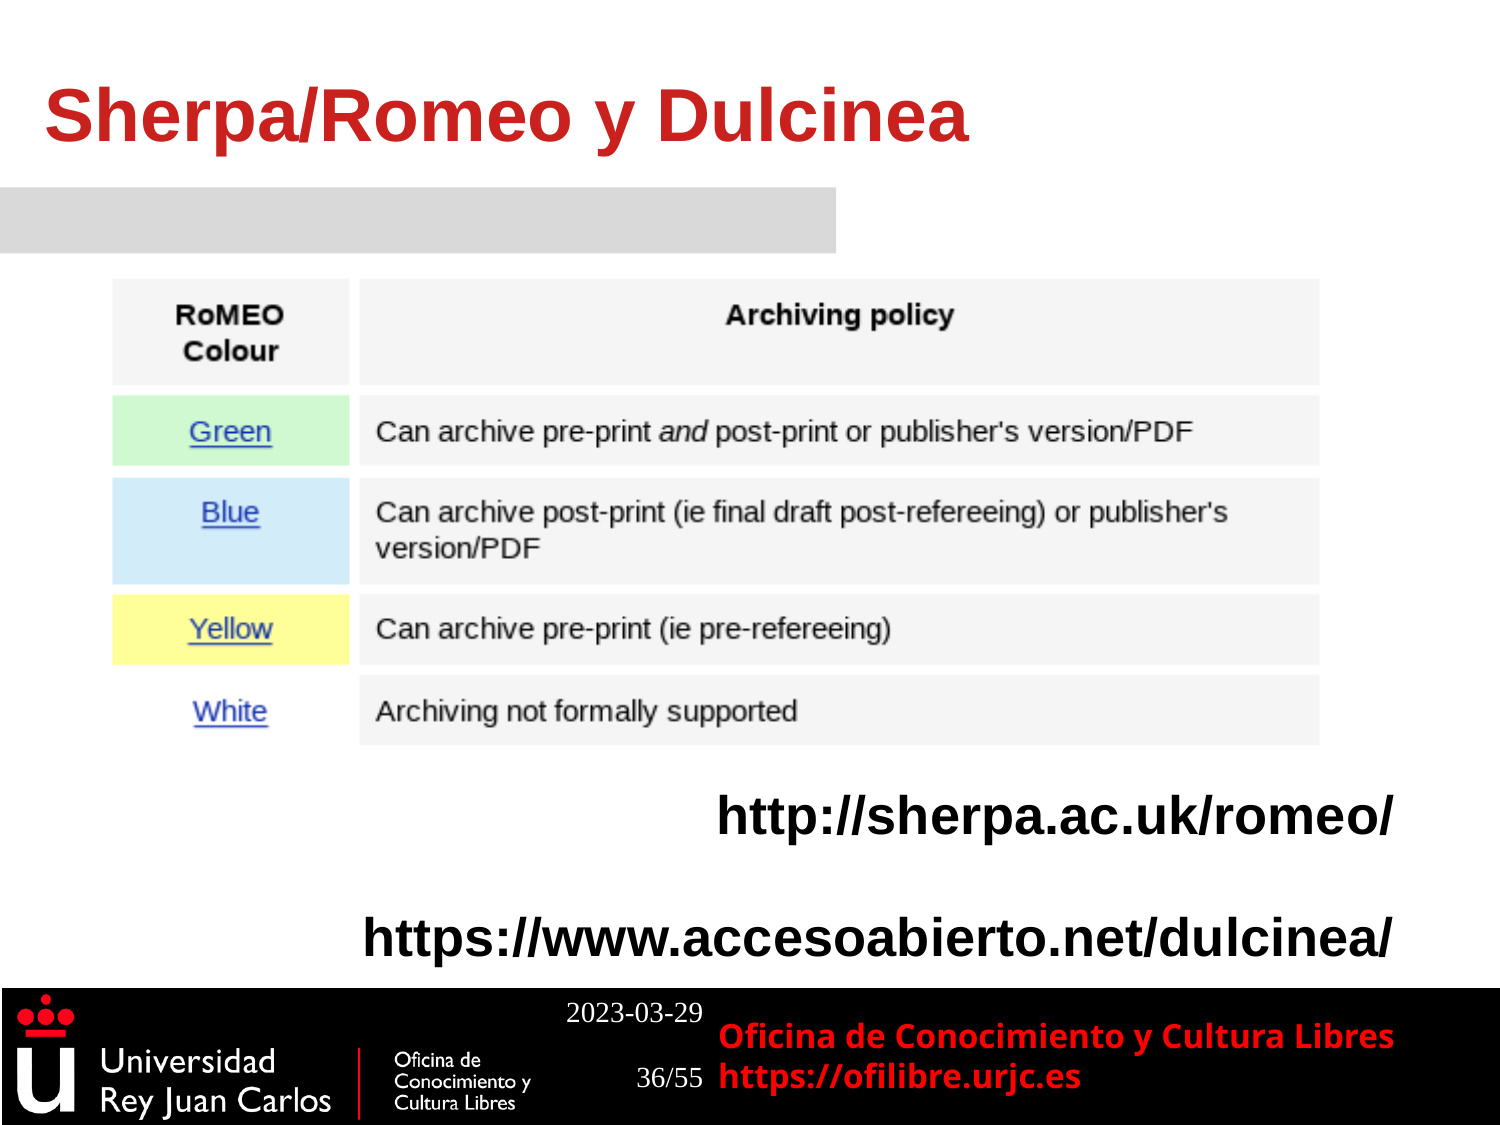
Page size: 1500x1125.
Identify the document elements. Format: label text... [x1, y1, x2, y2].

picture [17, 994, 531, 1120]
text_box http://sherpa.ac.uk/romeo/ https://www.accesoabierto.net/dulcinea/ [105, 778, 1411, 976]
title [75, 7, 1425, 196]
text_box Sherpa/Romeo y Dulcinea [30, 66, 1036, 249]
picture [105, 269, 1334, 762]
